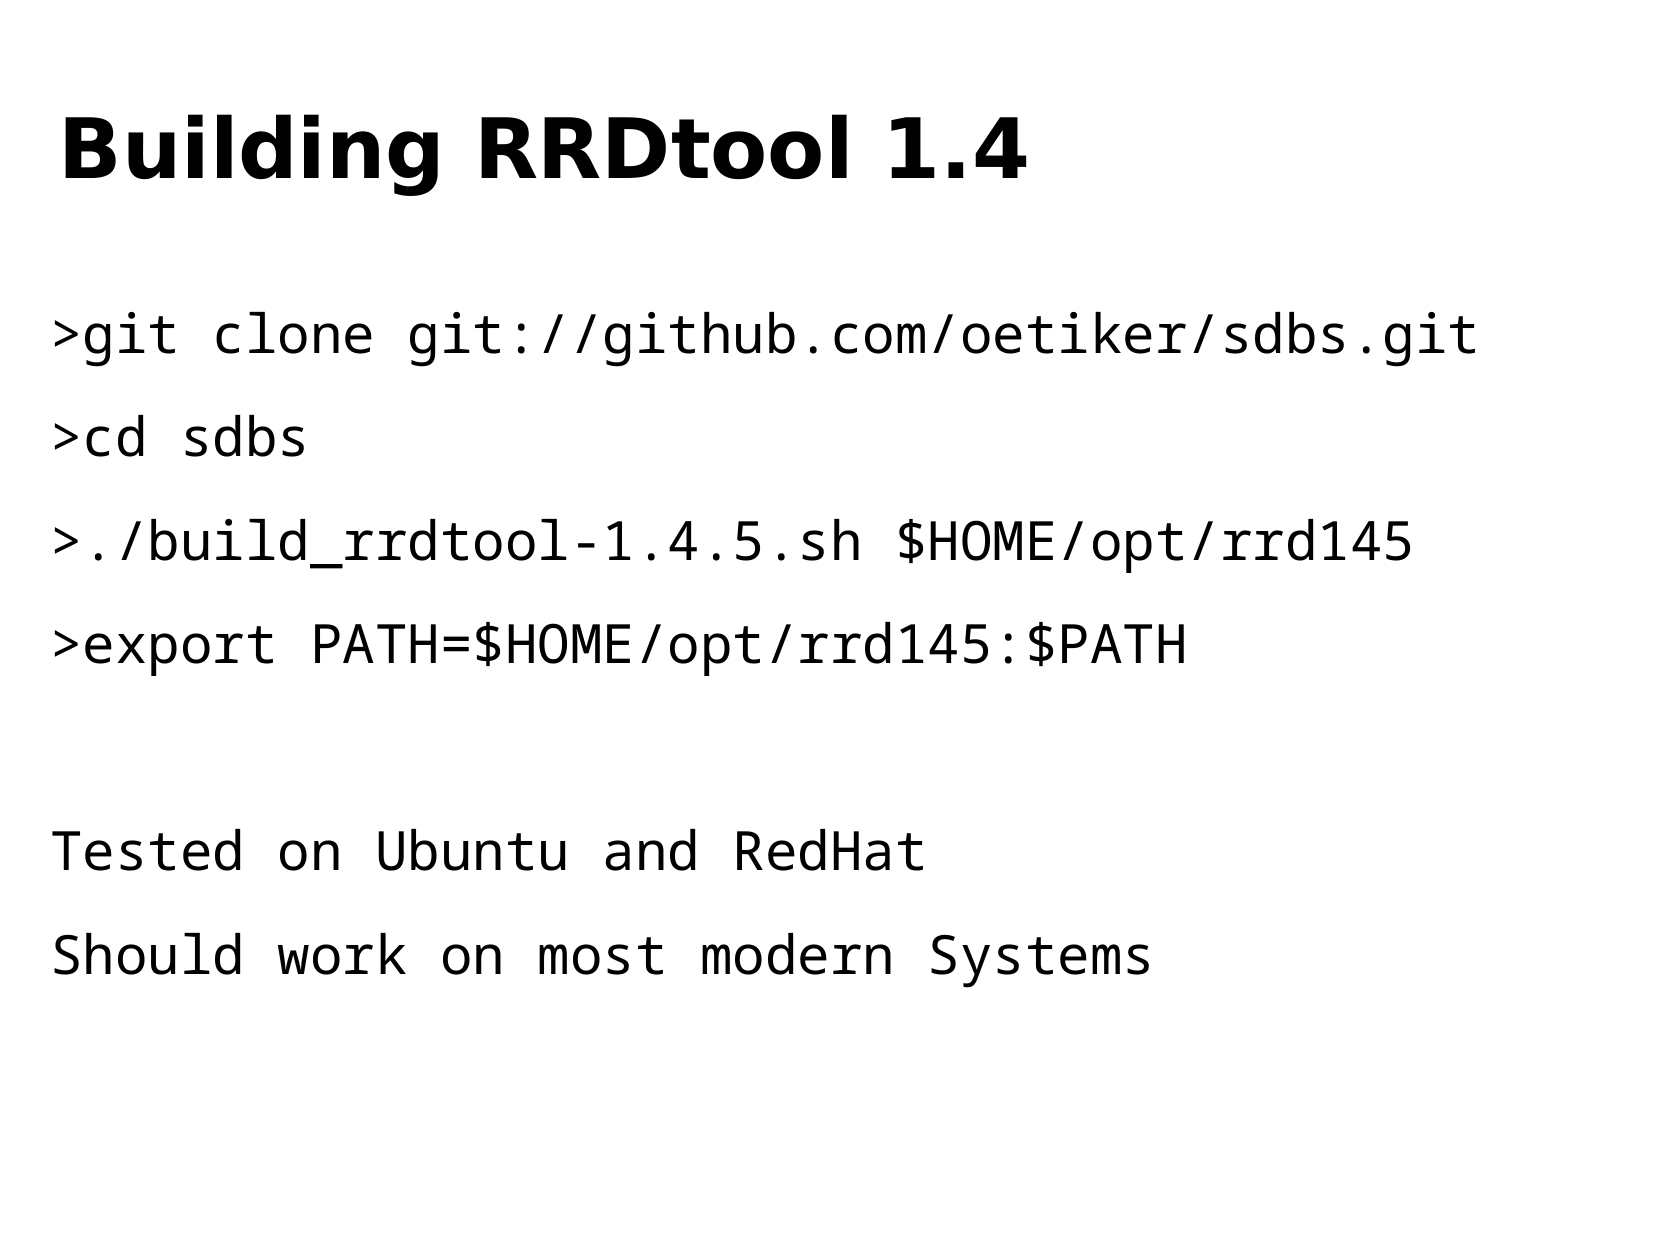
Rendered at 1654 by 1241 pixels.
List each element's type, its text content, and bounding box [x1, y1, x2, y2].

title Building RRDtool 1.4 [59, 75, 1607, 225]
list >git clone git://github.com/oetiker/sdbs.git >cd sdbs >./build_rrdtool-1.4.5.sh $HOME/opt/rrd145 >export PATH=$HOME/opt/rrd145:$PATH Tested on Ubuntu and RedHat Should work on most modern Systems [50, 295, 1571, 1099]
